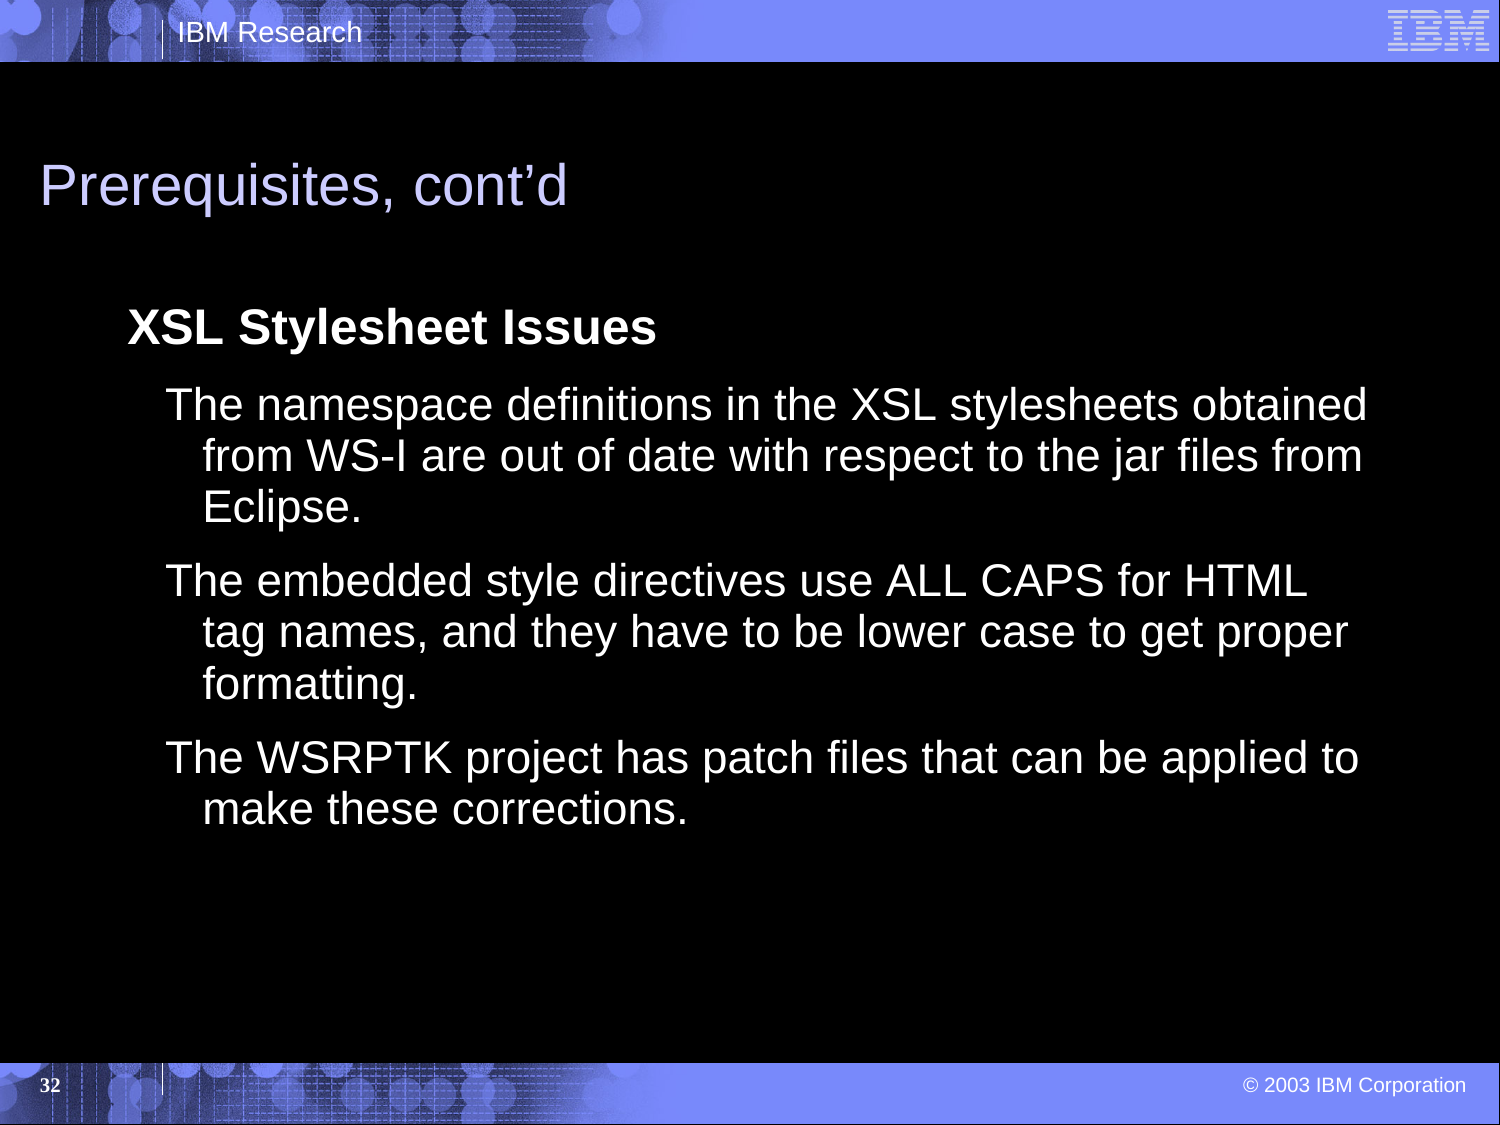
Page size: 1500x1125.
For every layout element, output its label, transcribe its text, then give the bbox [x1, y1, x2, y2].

title Prerequisites, cont’d [25, 142, 1378, 225]
picture [0, 1063, 1499, 1124]
list XSL Stylesheet Issues The namespace definitions in the XSL stylesheets obtained from WS-I are out of date with respect to the jar files from Eclipse. The embedded style directives use ALL CAPS for HTML tag names, and they have to be lower case to get proper formatting. The WSRPTK project has patch files that can be applied to make these corrections. [112, 291, 1388, 932]
picture [0, 0, 1499, 62]
